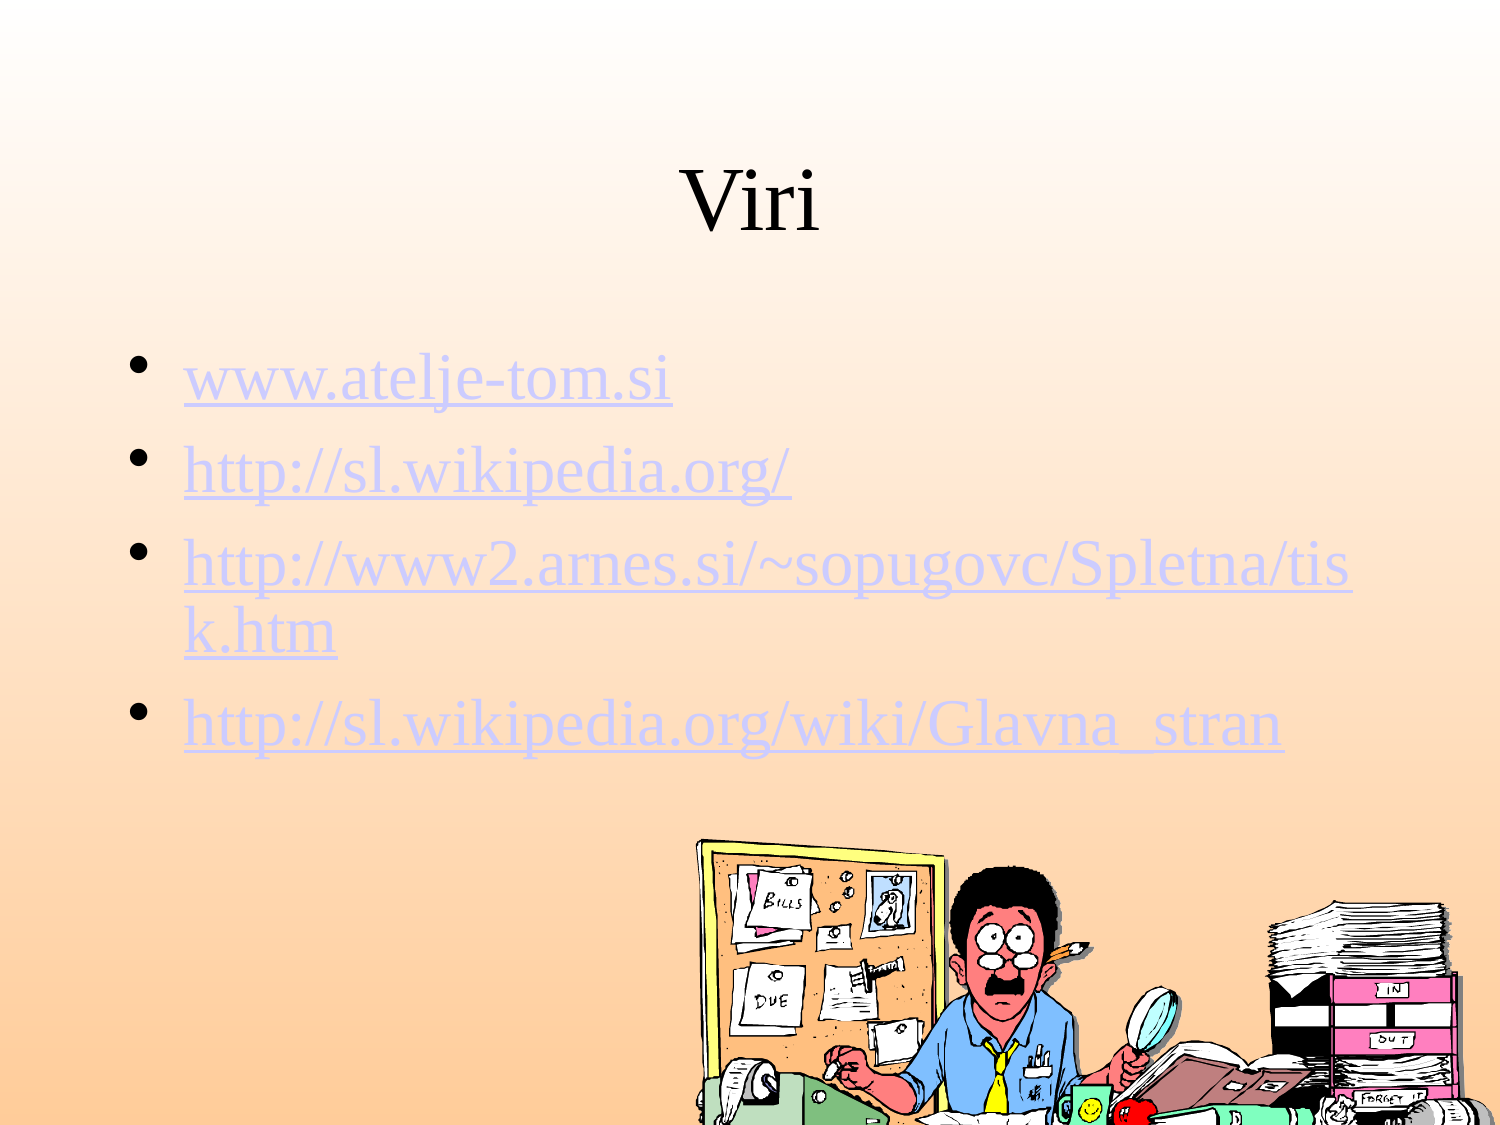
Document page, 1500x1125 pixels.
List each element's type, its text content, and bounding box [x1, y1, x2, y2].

title Viri [112, 99, 1388, 288]
list www.atelje-tom.si http://sl.wikipedia.org/ http://www2.arnes.si/~sopugovc/Spletna/tisk.htm http://sl.wikipedia.org/wiki/Glavna_stran [112, 324, 1388, 1000]
